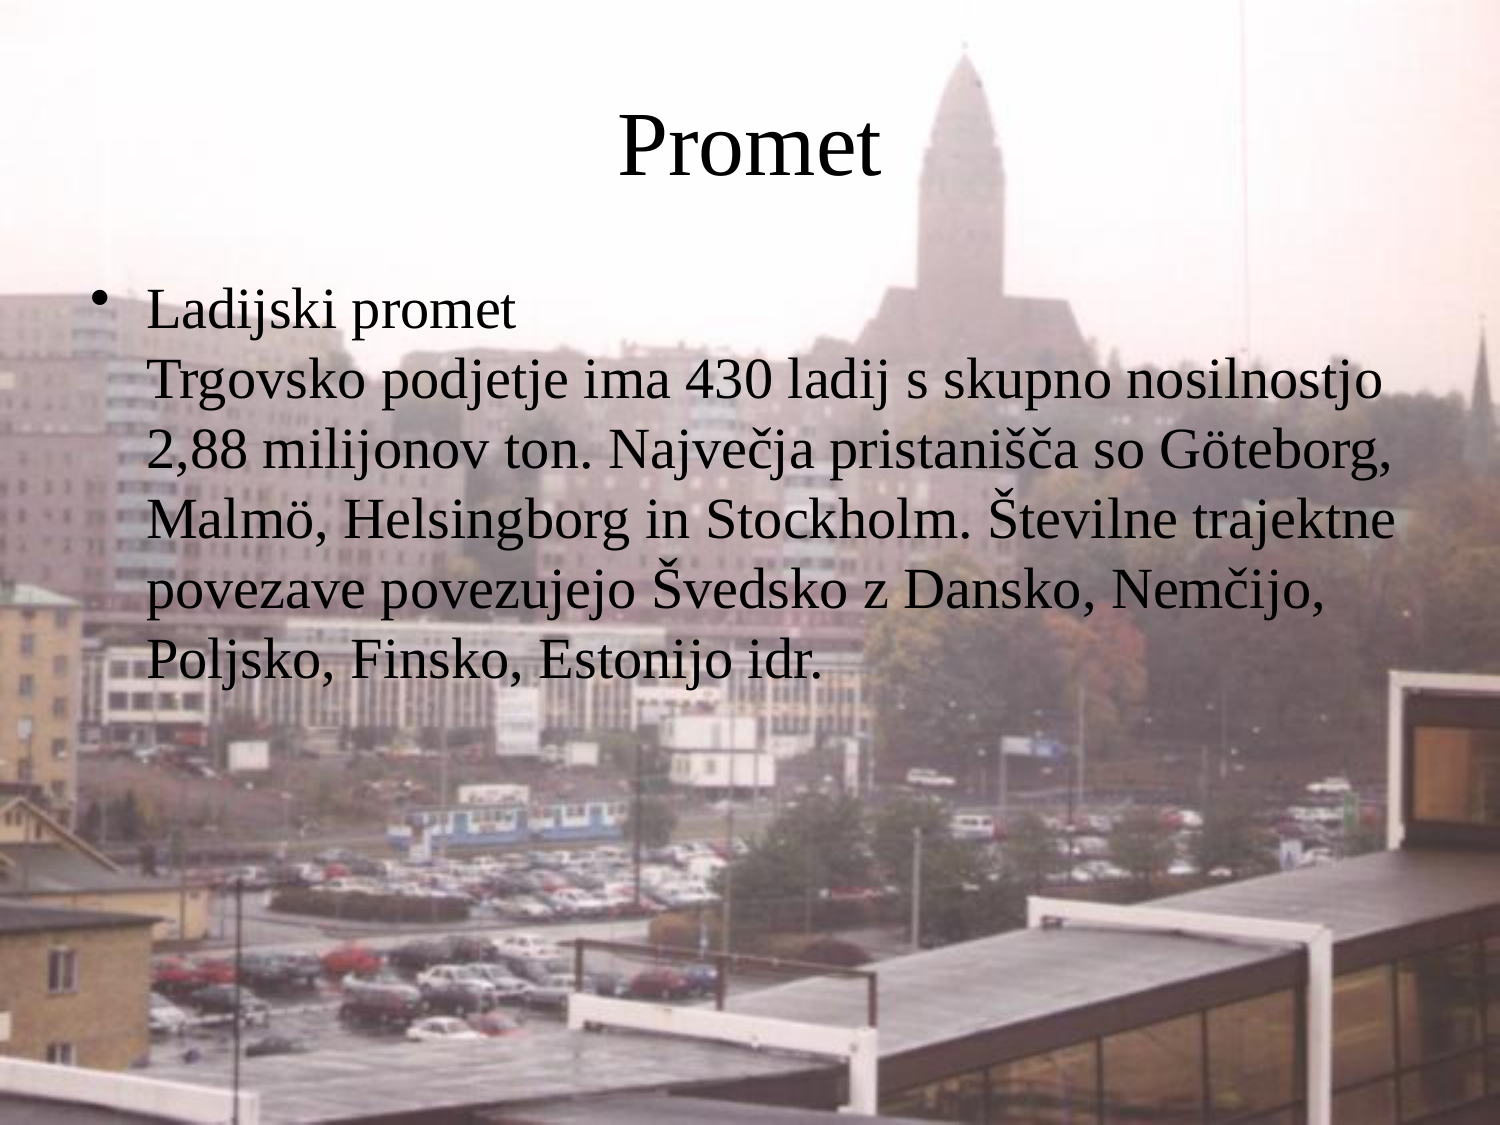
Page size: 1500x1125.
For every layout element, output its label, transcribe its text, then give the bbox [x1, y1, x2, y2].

list Ladijski promet Trgovsko podjetje ima 430 ladij s skupno nosilnostjo 2,88 milijonov ton. Največja pristanišča so Göteborg, Malmö, Helsingborg in Stockholm. Številne trajektne povezave povezujejo Švedsko z Dansko, Nemčijo, Poljsko, Finsko, Estonijo idr. [75, 262, 1425, 1005]
title Promet [75, 45, 1425, 233]
picture [0, 0, 1500, 1125]
